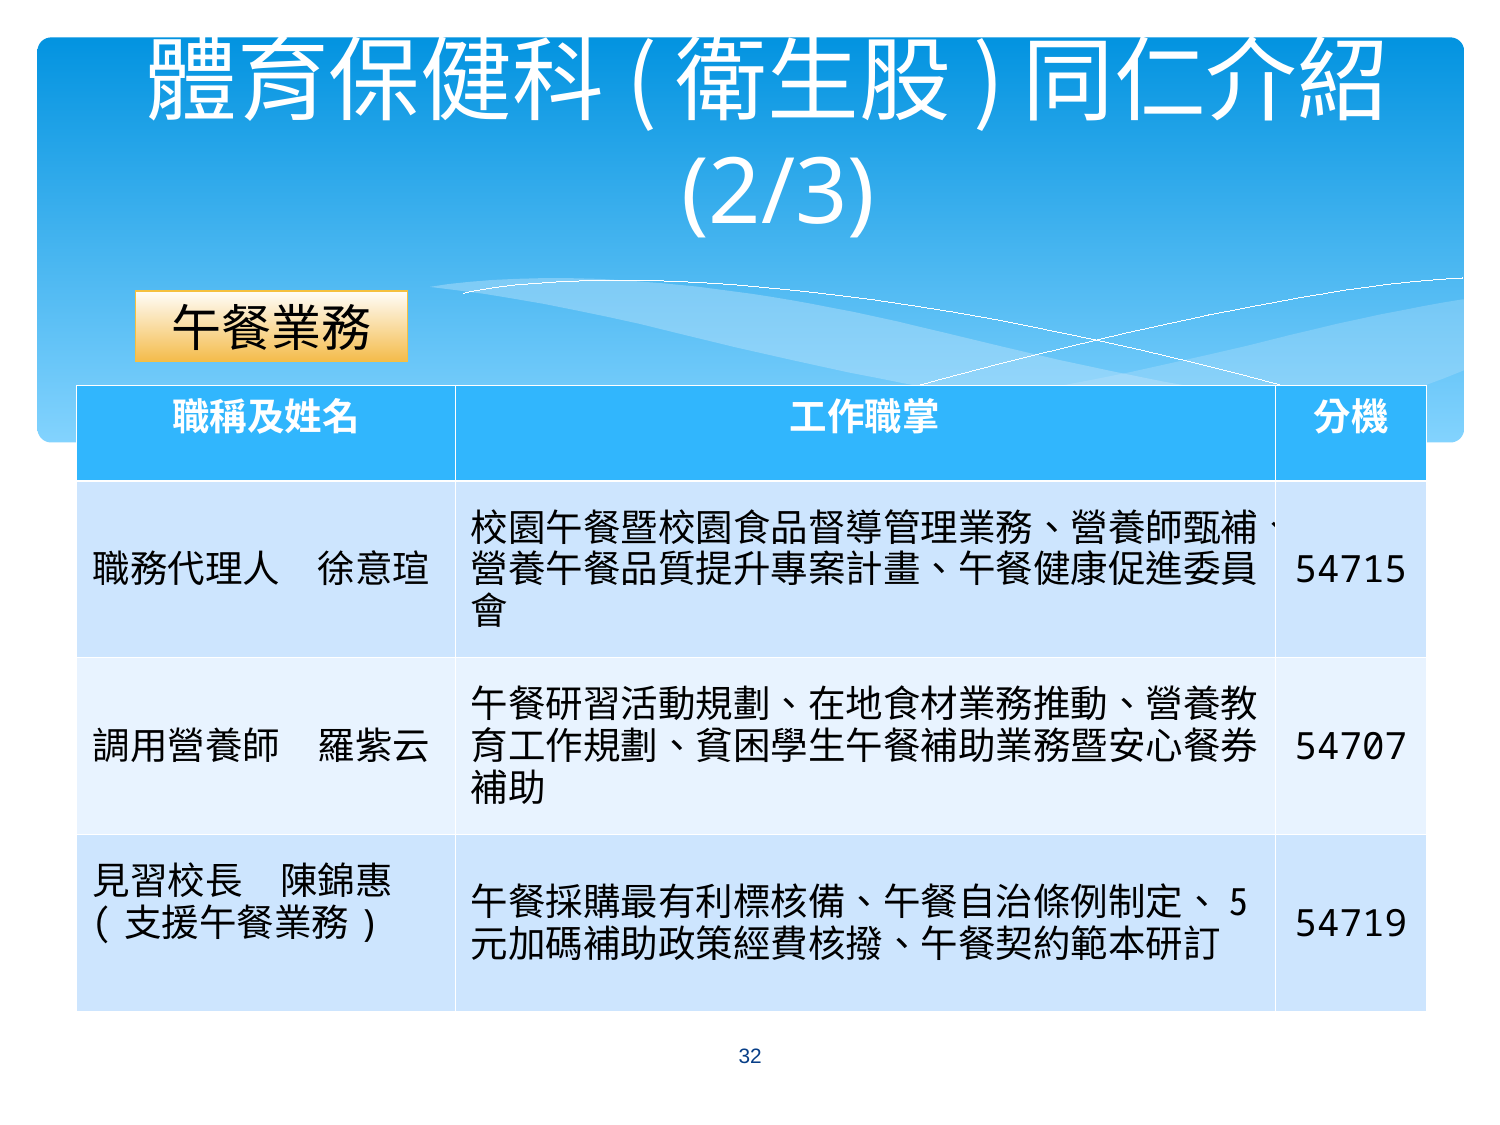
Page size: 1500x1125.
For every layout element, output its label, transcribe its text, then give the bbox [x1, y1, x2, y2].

table_cell 午餐研習活動規劃、在地食材業務推動、營養教育工作規劃、貧困學生午餐補助業務暨安心餐券補助 [456, 658, 1275, 834]
text_box 午餐業務 [135, 290, 408, 362]
table_header 分機 [1276, 386, 1426, 480]
title 體育保健科(衛生股)同仁介紹(2/3) [75, 55, 1483, 209]
table_cell 54715 [1276, 482, 1426, 657]
table_cell 調用營養師 羅紫云 [77, 658, 455, 834]
text_box <number> [654, 1025, 846, 1086]
table_cell 54719 [1276, 835, 1426, 1011]
table_header 工作職掌 [456, 386, 1275, 480]
table_cell 見習校長 陳錦惠 (支援午餐業務) [77, 835, 455, 1011]
table_cell 54707 [1276, 658, 1426, 834]
table_header 職稱及姓名 [77, 386, 455, 480]
table_cell 校園午餐暨校園食品督導管理業務、營養師甄補、營養午餐品質提升專案計畫、午餐健康促進委員會 [456, 482, 1275, 657]
table_cell 午餐採購最有利標核備、午餐自治條例制定、5元加碼補助政策經費核撥、午餐契約範本研訂 [456, 835, 1275, 1011]
table_cell 職務代理人 徐意瑄 [77, 482, 455, 657]
